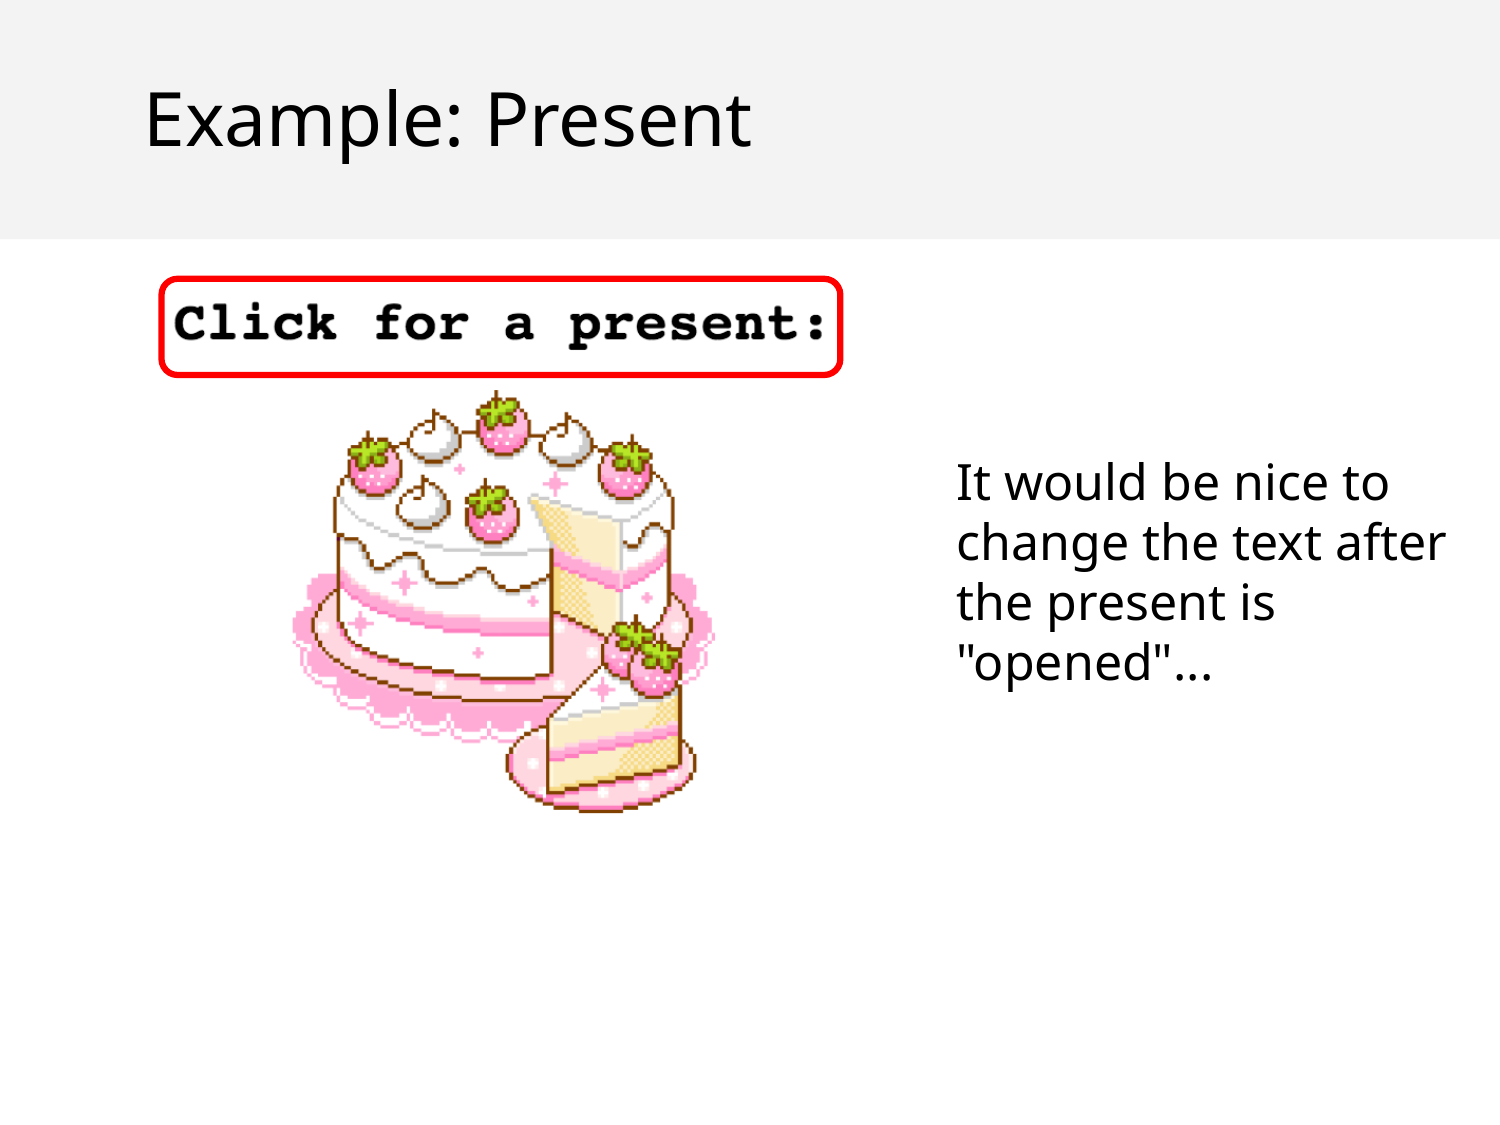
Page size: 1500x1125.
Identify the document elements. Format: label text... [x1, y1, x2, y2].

picture [165, 282, 837, 371]
text_box It would be nice to change the text after the present is "opened"... [941, 435, 1481, 690]
picture [147, 278, 865, 847]
title Example: Present [128, 56, 1372, 183]
